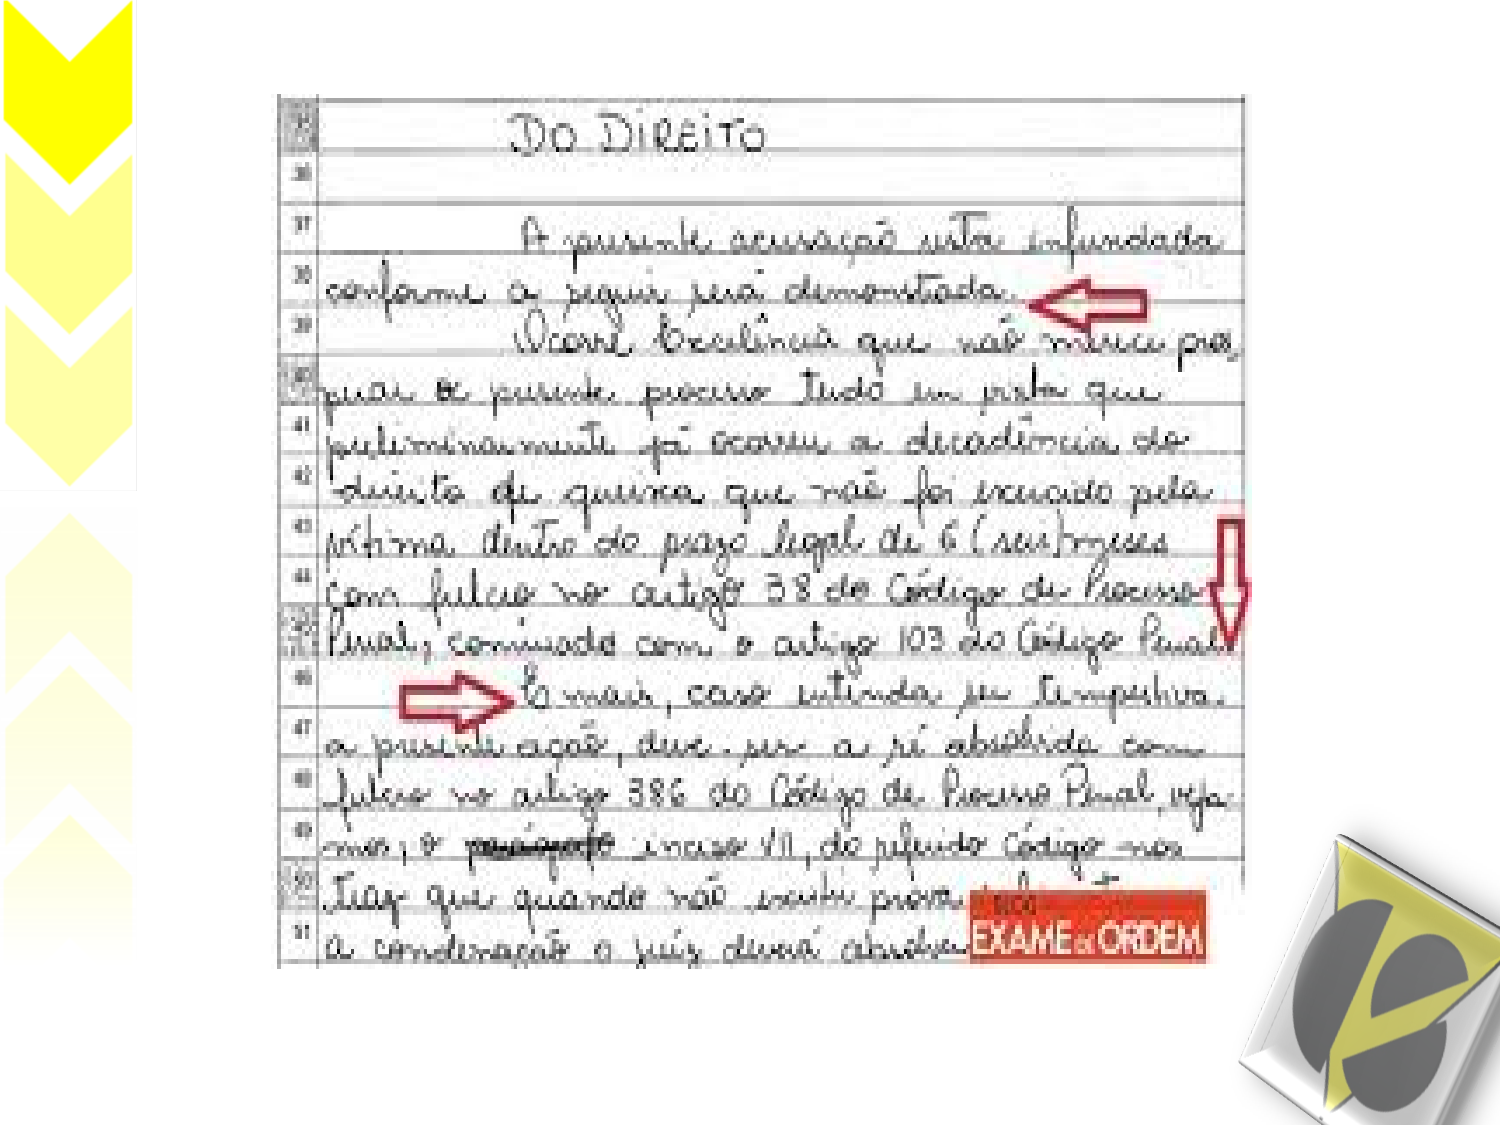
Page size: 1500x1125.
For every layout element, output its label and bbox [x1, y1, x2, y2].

picture [271, 94, 1500, 1125]
picture [0, 0, 140, 1003]
